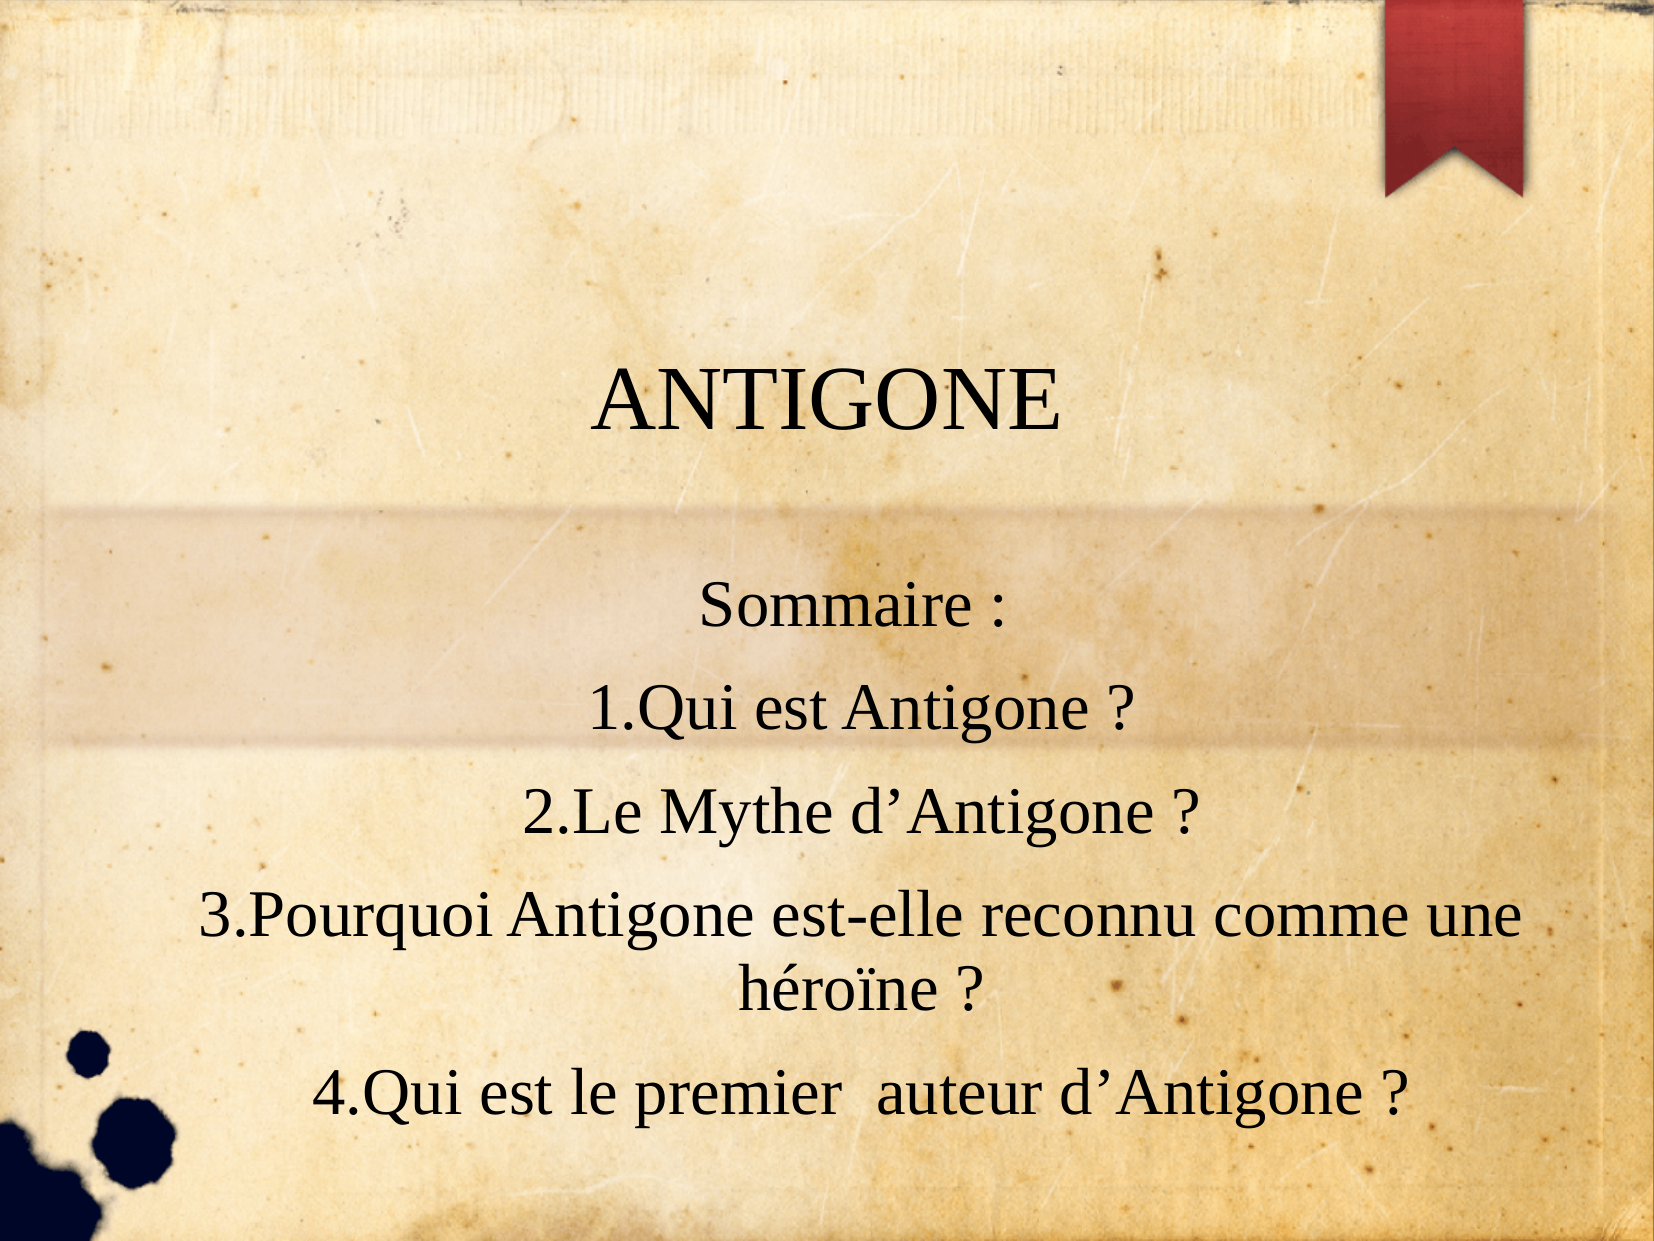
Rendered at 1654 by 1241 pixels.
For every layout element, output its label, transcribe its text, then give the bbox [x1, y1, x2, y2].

list Sommaire : 1.Qui est Antigone ? 2.Le Mythe d’Antigone ? 3.Pourquoi Antigone est-elle reconnu comme une héroïne ? 4.Qui est le premier auteur d’Antigone ? [29, 566, 1625, 1182]
title ANTIGONE [82, 295, 1571, 503]
picture [0, 0, 1654, 1241]
